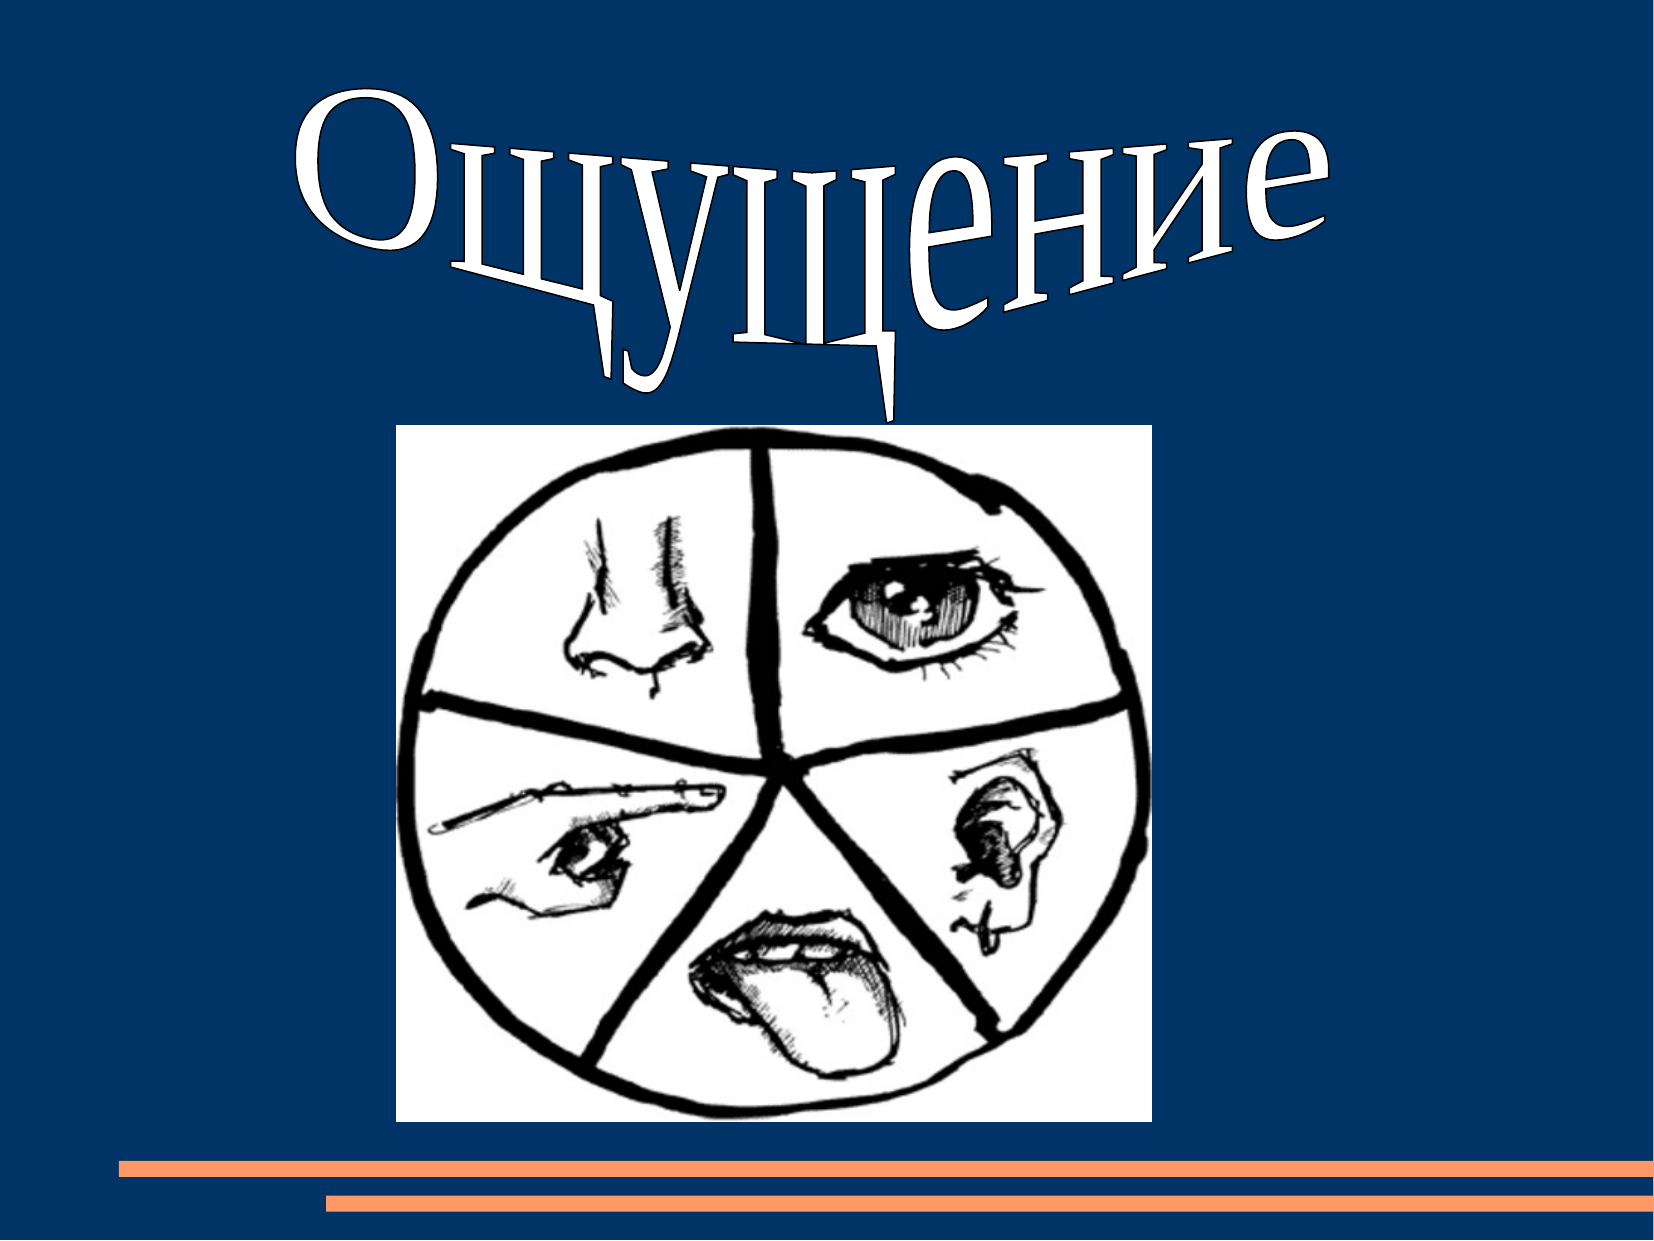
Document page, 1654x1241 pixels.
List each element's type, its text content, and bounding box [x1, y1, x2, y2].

text_box Ощущение [1003, 148, 1114, 313]
text_box Ощущение [1122, 138, 1233, 281]
text_box Ощущение [295, 88, 438, 251]
text_box Ощущение [909, 156, 992, 331]
text_box Ощущение [1246, 130, 1329, 241]
text_box Ощущение [450, 143, 613, 380]
picture [396, 425, 1152, 1123]
text_box Ощущение [620, 157, 729, 394]
text_box Ощущение [733, 166, 896, 424]
